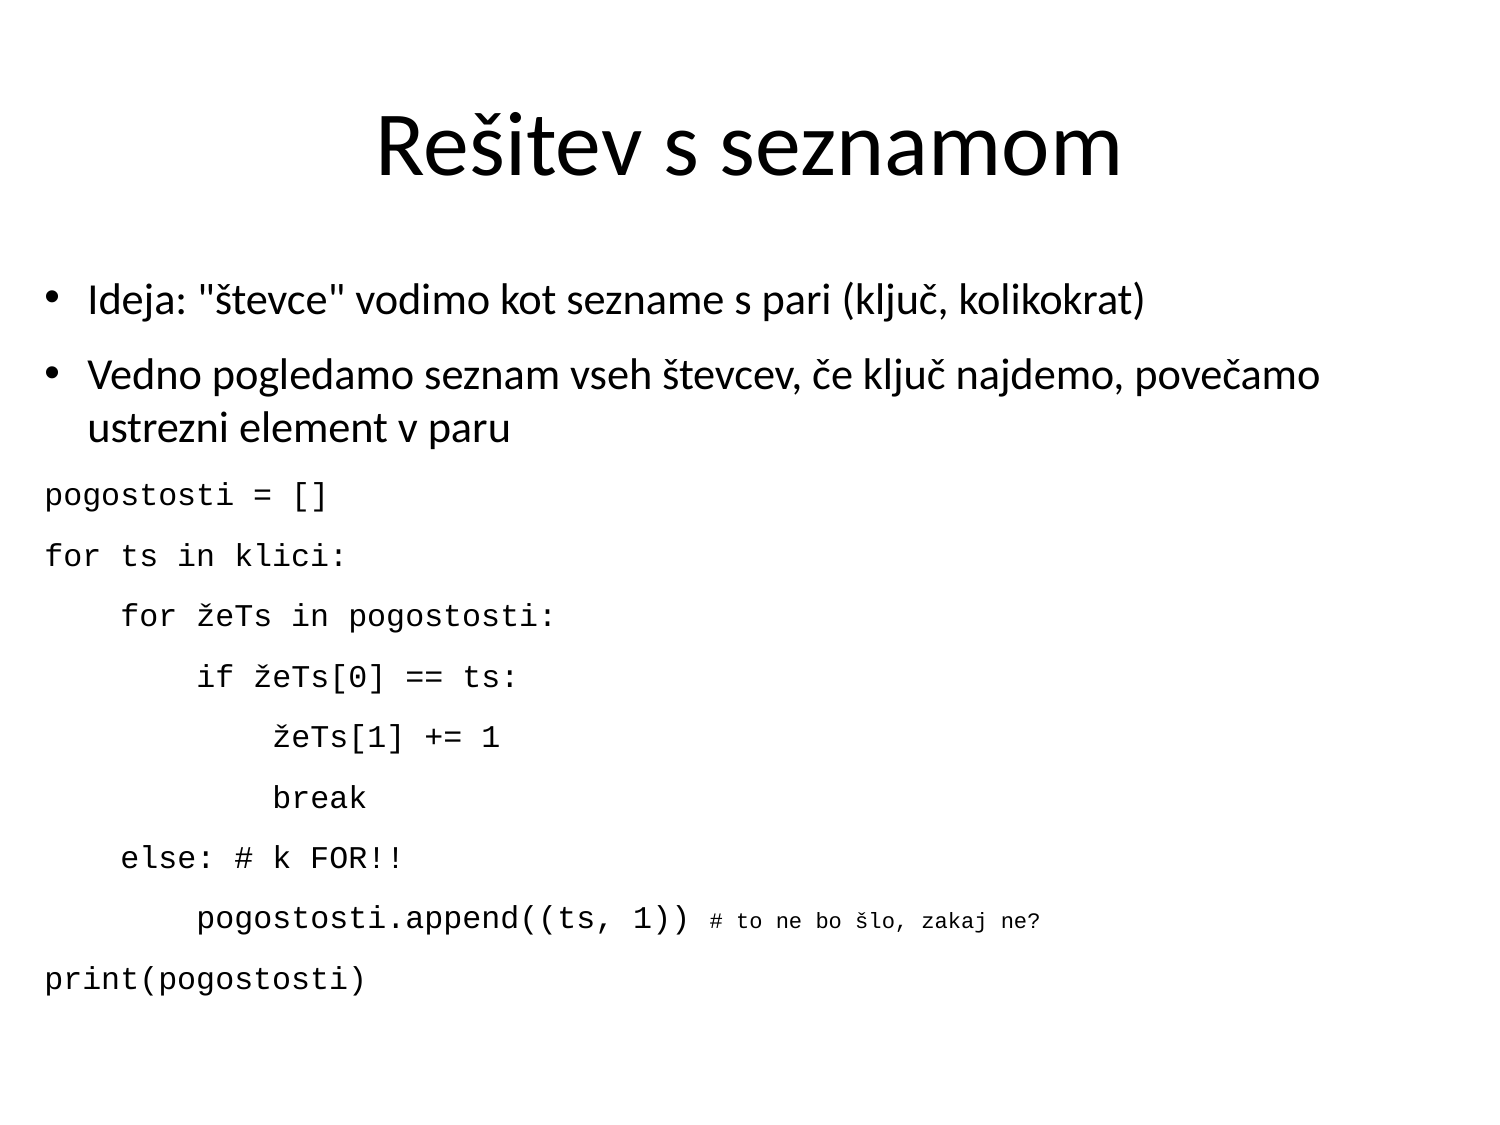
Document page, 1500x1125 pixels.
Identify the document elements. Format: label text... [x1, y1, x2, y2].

list Ideja: "števce" vodimo kot sezname s pari (ključ, kolikokrat) Vedno pogledamo seznam vseh števcev, če ključ najdemo, povečamo ustrezni element v paru pogostosti = [] for ts in klici: for žeTs in pogostosti: if žeTs[0] == ts: žeTs[1] += 1 break else: # k FOR!! pogostosti.append((ts, 1)) # to ne bo šlo, zakaj ne? print(pogostosti) [29, 262, 1425, 1005]
title Rešitev s seznamom [75, 45, 1425, 233]
